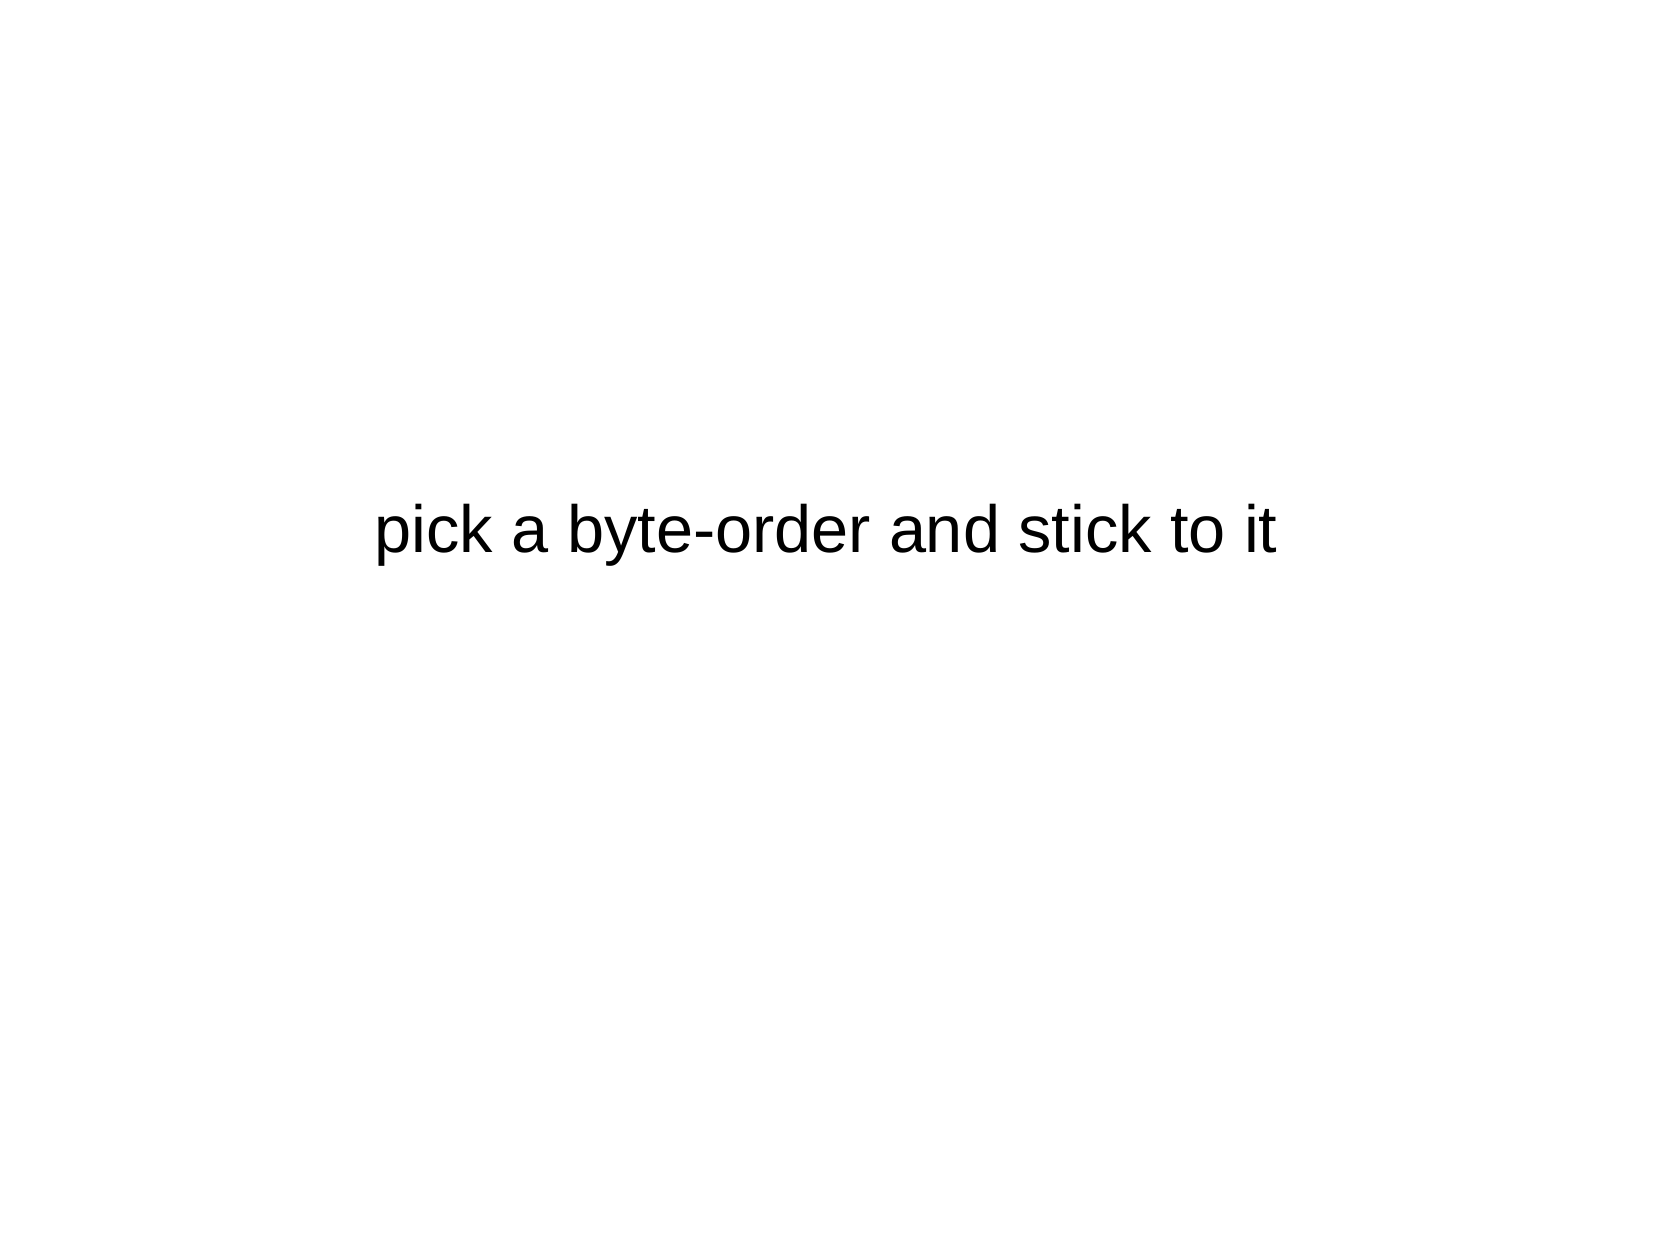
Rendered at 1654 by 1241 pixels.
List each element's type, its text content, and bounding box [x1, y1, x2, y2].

subtitle pick a byte-order and stick to it [82, 49, 1571, 1010]
